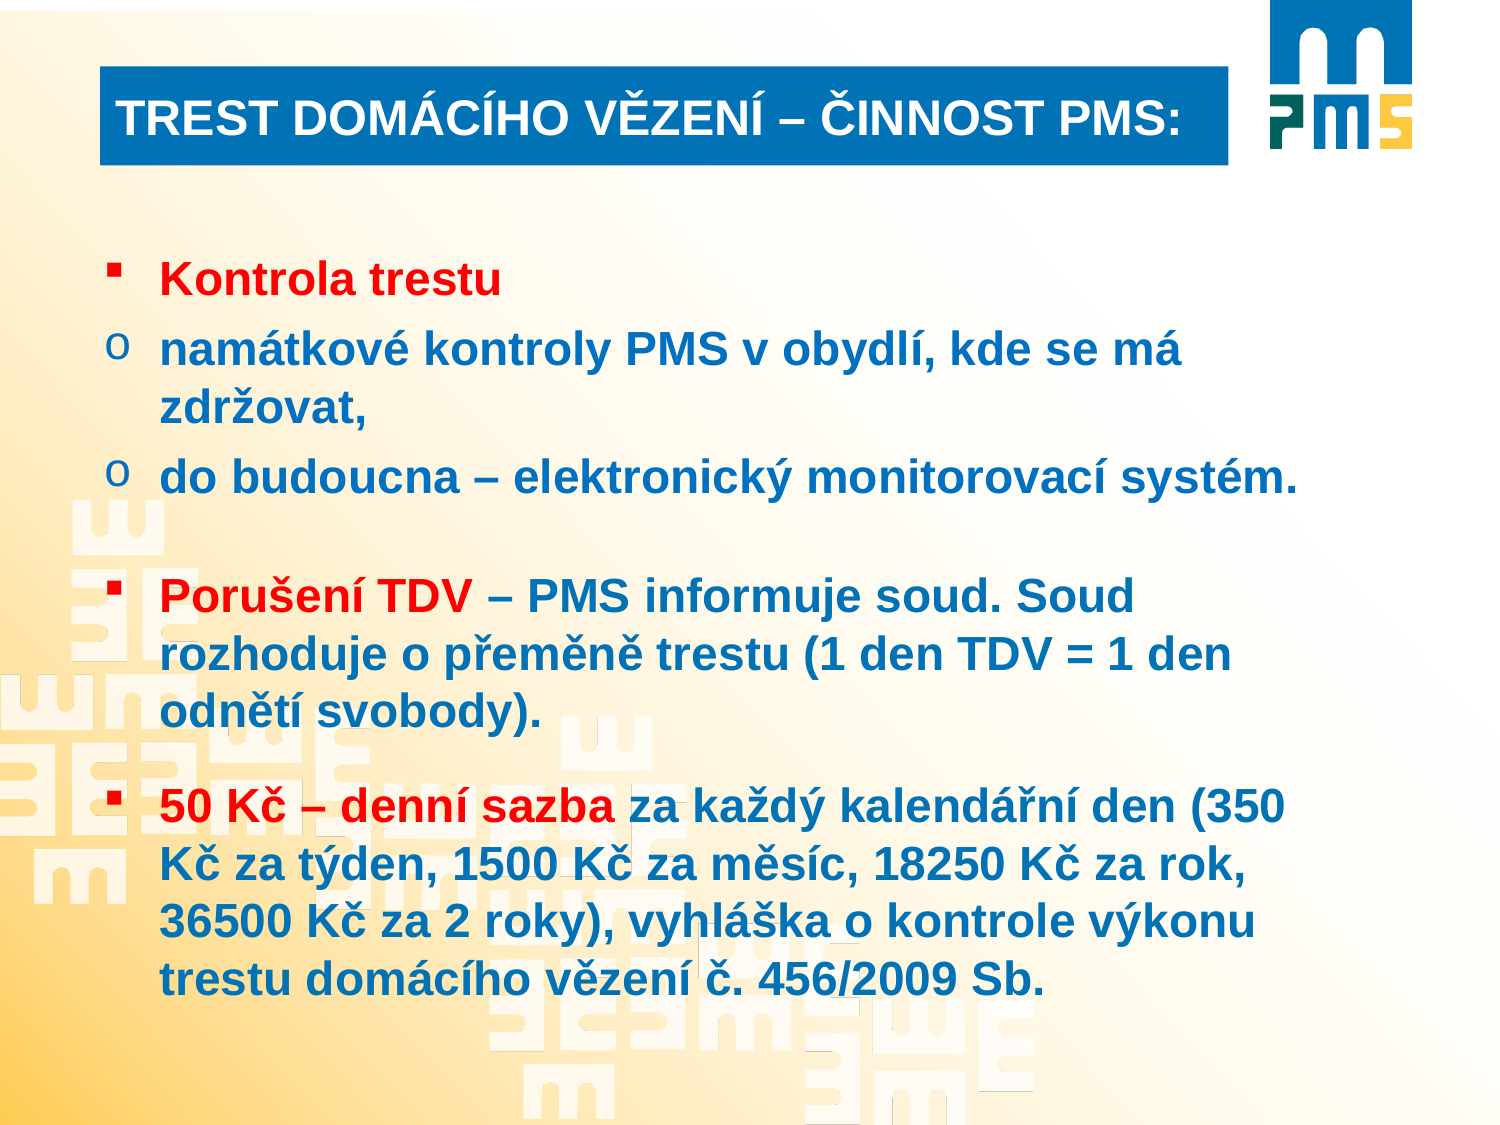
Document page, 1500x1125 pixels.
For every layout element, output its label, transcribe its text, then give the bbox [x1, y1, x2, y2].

title TREST DOMÁCÍHO VĚZENÍ – ČINNOST PMS: [100, 66, 1229, 166]
picture [0, 0, 1500, 1125]
text_box Kontrola trestu namátkové kontroly PMS v obydlí, kde se má zdržovat, do budoucna – elektronický monitorovací systém. Porušení TDV – PMS informuje soud. Soud rozhoduje o přeměně trestu (1 den TDV = 1 den odnětí svobody). 50 Kč – denní sazba za každý kalendářní den (350 Kč za týden, 1500 Kč za měsíc, 18250 Kč za rok, 36500 Kč za 2 roky), vyhláška o kontrole výkonu trestu domácího vězení č. 456/2009 Sb. [88, 190, 1365, 1041]
